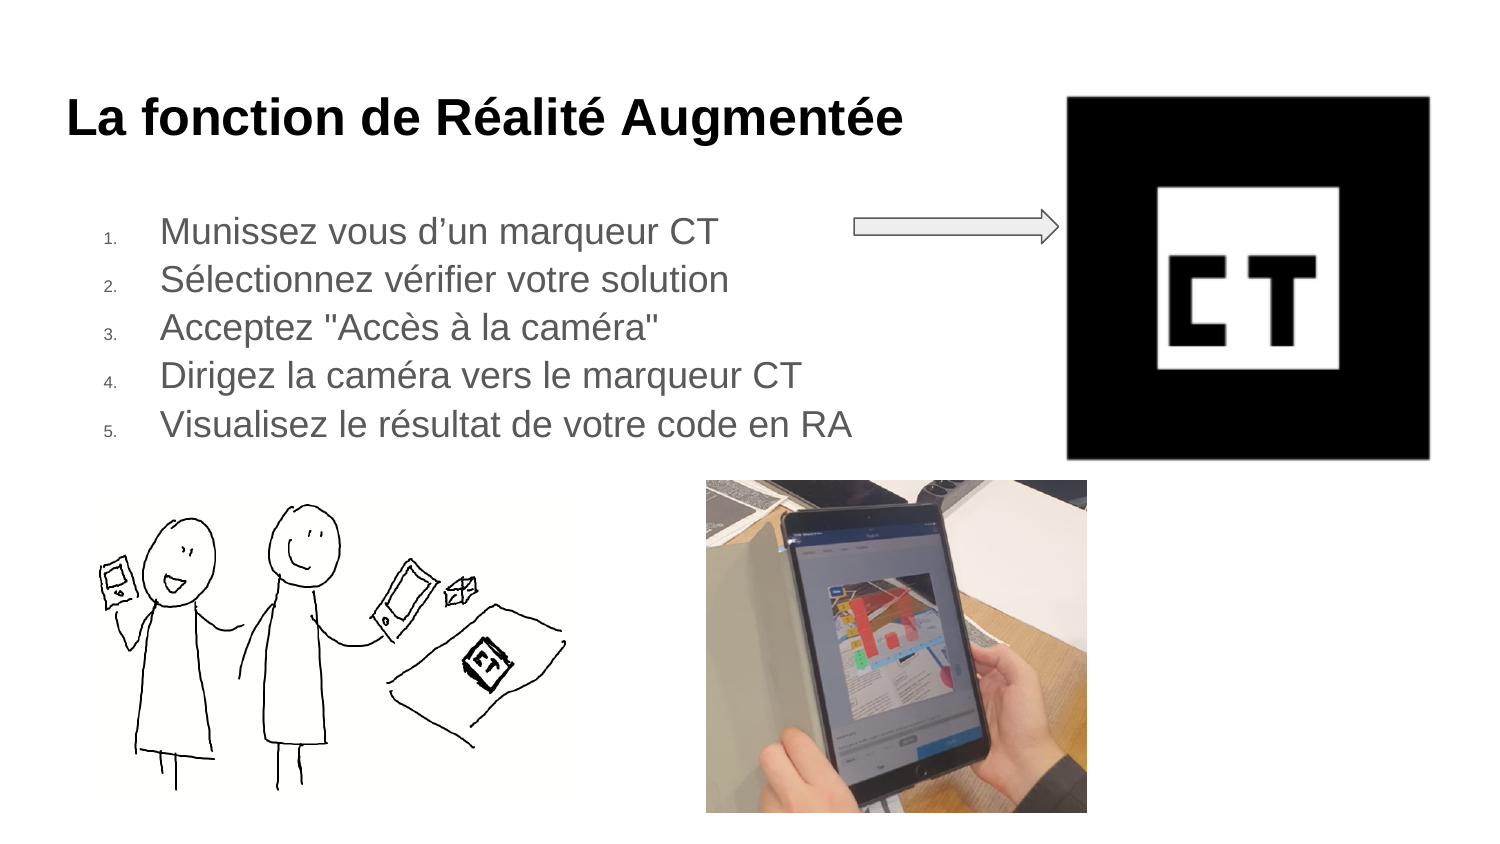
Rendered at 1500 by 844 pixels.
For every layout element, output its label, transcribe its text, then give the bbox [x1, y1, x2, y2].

list Munissez vous d’un marqueur CT Sélectionnez vérifier votre solution Acceptez "Accès à la caméra" Dirigez la caméra vers le marqueur CT Visualisez le résultat de votre code en RA [51, 189, 1449, 750]
picture [91, 496, 574, 798]
title La fonction de Réalité Augmentée [51, 72, 1050, 167]
picture [706, 480, 1087, 813]
text_box [854, 209, 1059, 244]
picture [1050, 72, 1449, 473]
